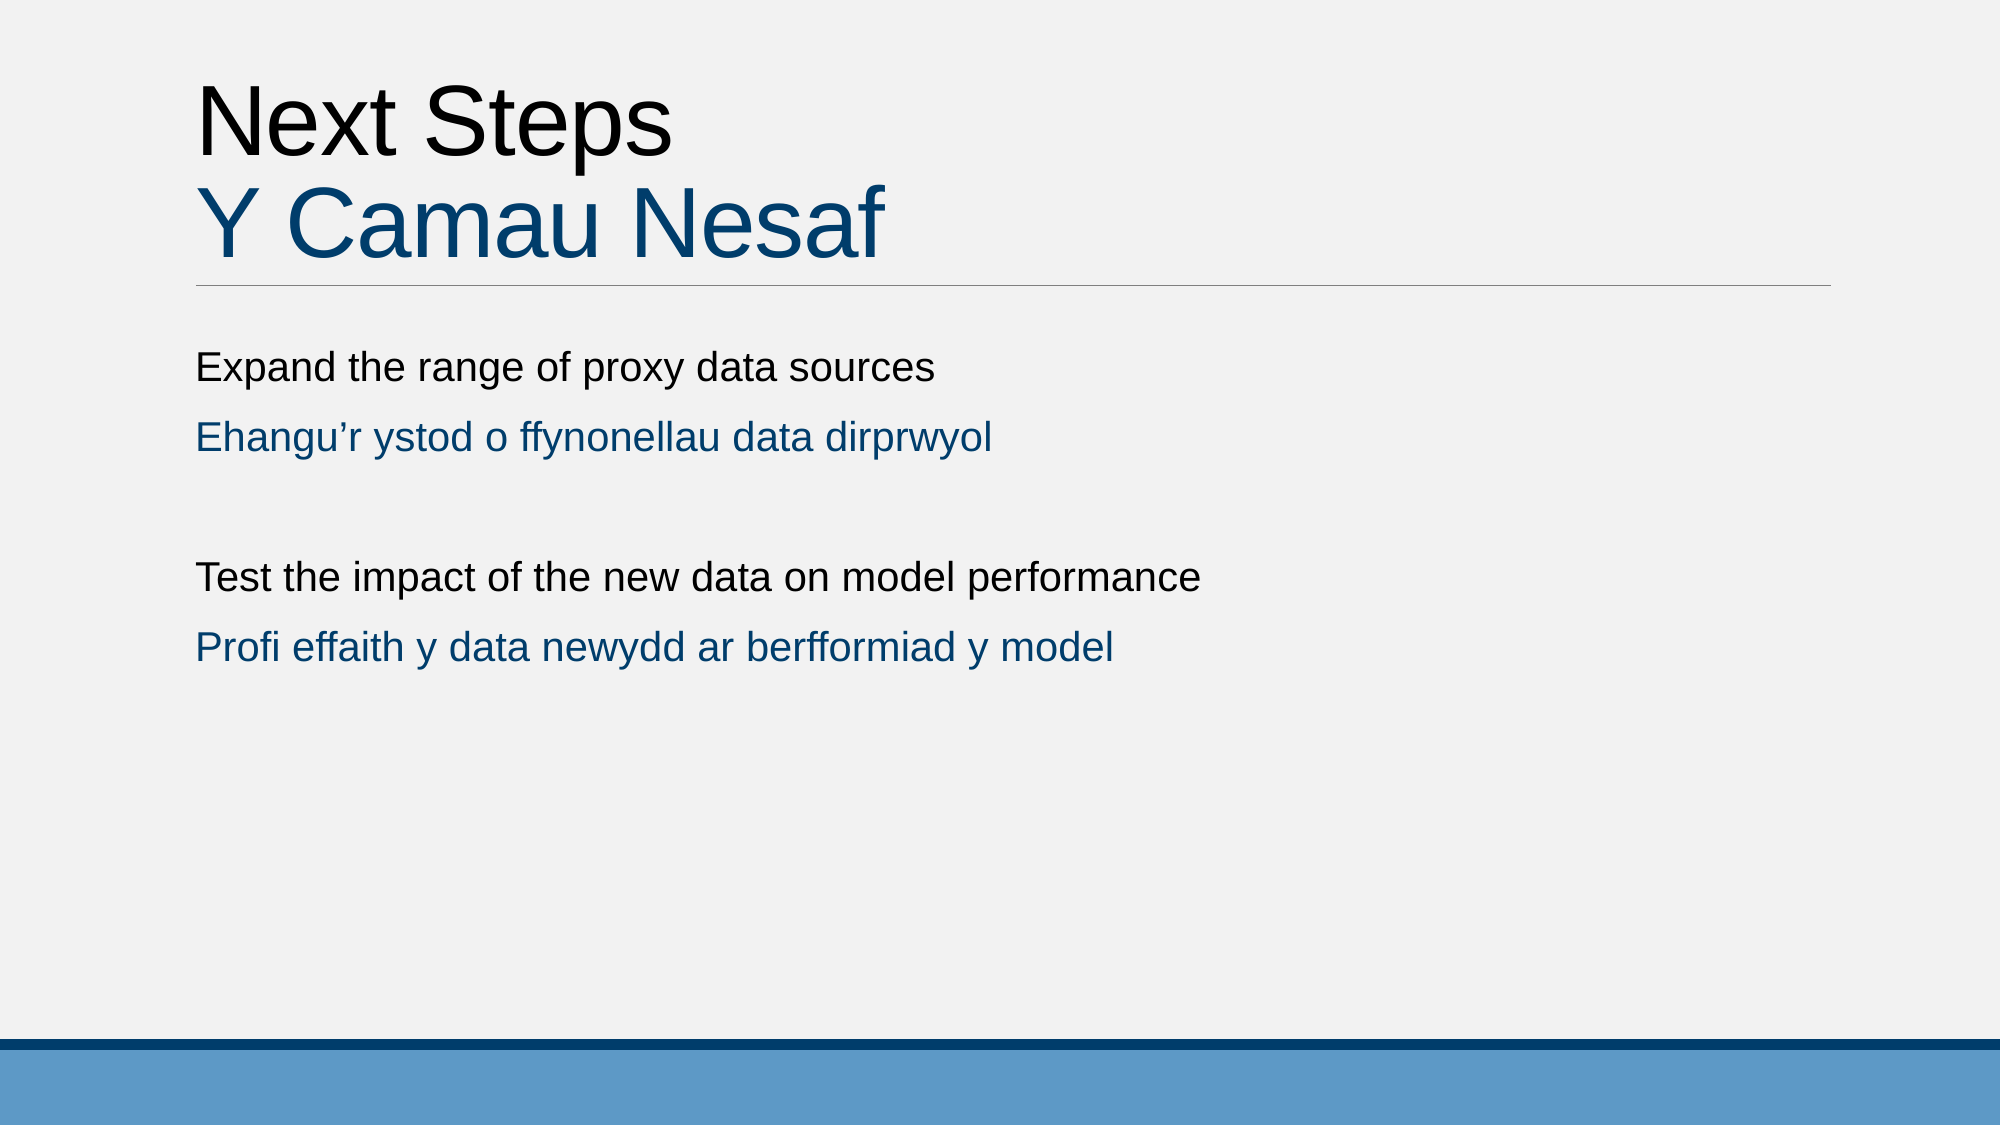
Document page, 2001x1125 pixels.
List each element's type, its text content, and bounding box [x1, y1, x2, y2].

title Next Steps Y Camau Nesaf [180, 47, 1831, 286]
list Expand the range of proxy data sources Ehangu’r ystod o ffynonellau data dirprwyol Test the impact of the new data on model performance Profi effaith y data newydd ar berfformiad y model [180, 337, 1831, 788]
